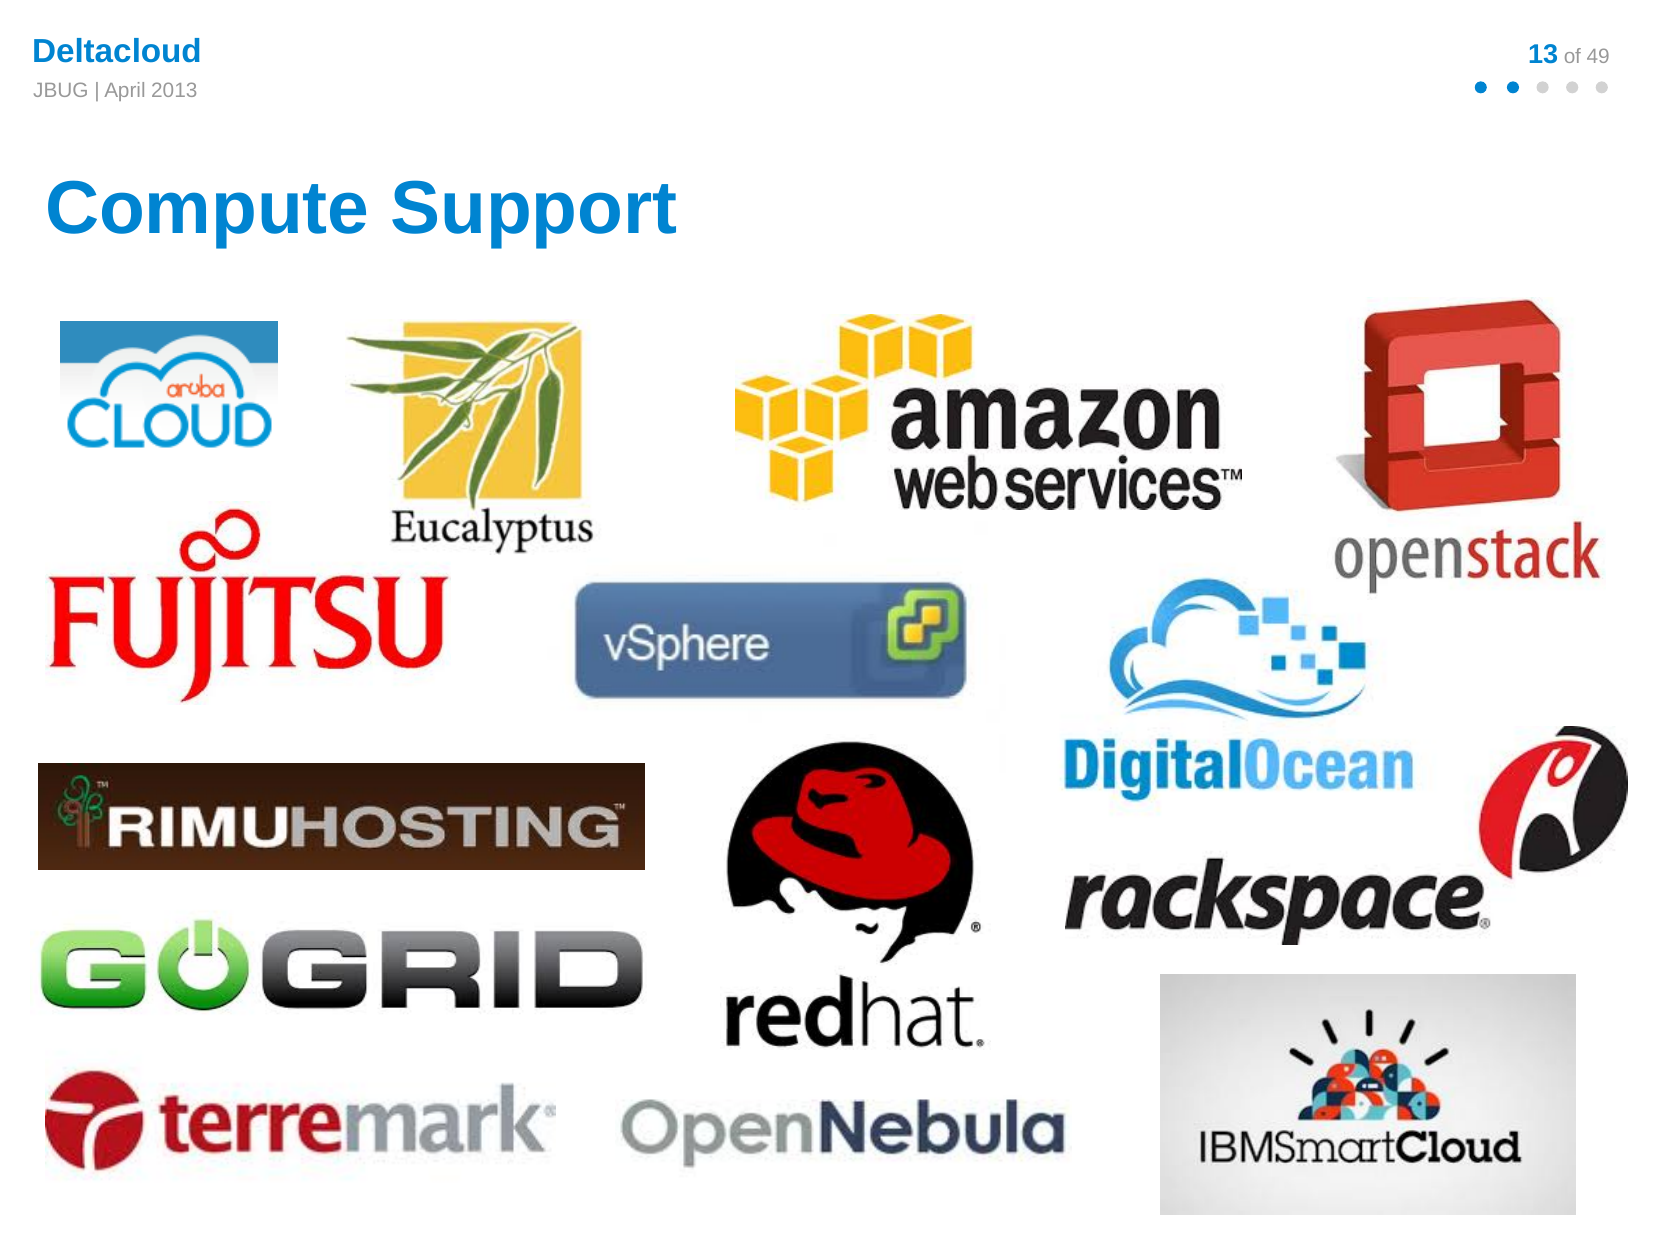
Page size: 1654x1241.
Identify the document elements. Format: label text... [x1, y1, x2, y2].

text_box [1536, 81, 1549, 94]
picture [1160, 974, 1576, 1216]
text_box [1474, 81, 1487, 94]
title JBUG | April 2013 [33, 75, 1090, 106]
title Compute Support [45, 165, 1624, 250]
title Deltacloud [32, 32, 222, 70]
text_box [1595, 81, 1608, 94]
picture [30, 297, 1628, 1241]
picture [60, 321, 278, 466]
title <number> of 49 [1489, 31, 1610, 78]
text_box [1506, 81, 1520, 94]
text_box [1566, 81, 1579, 94]
